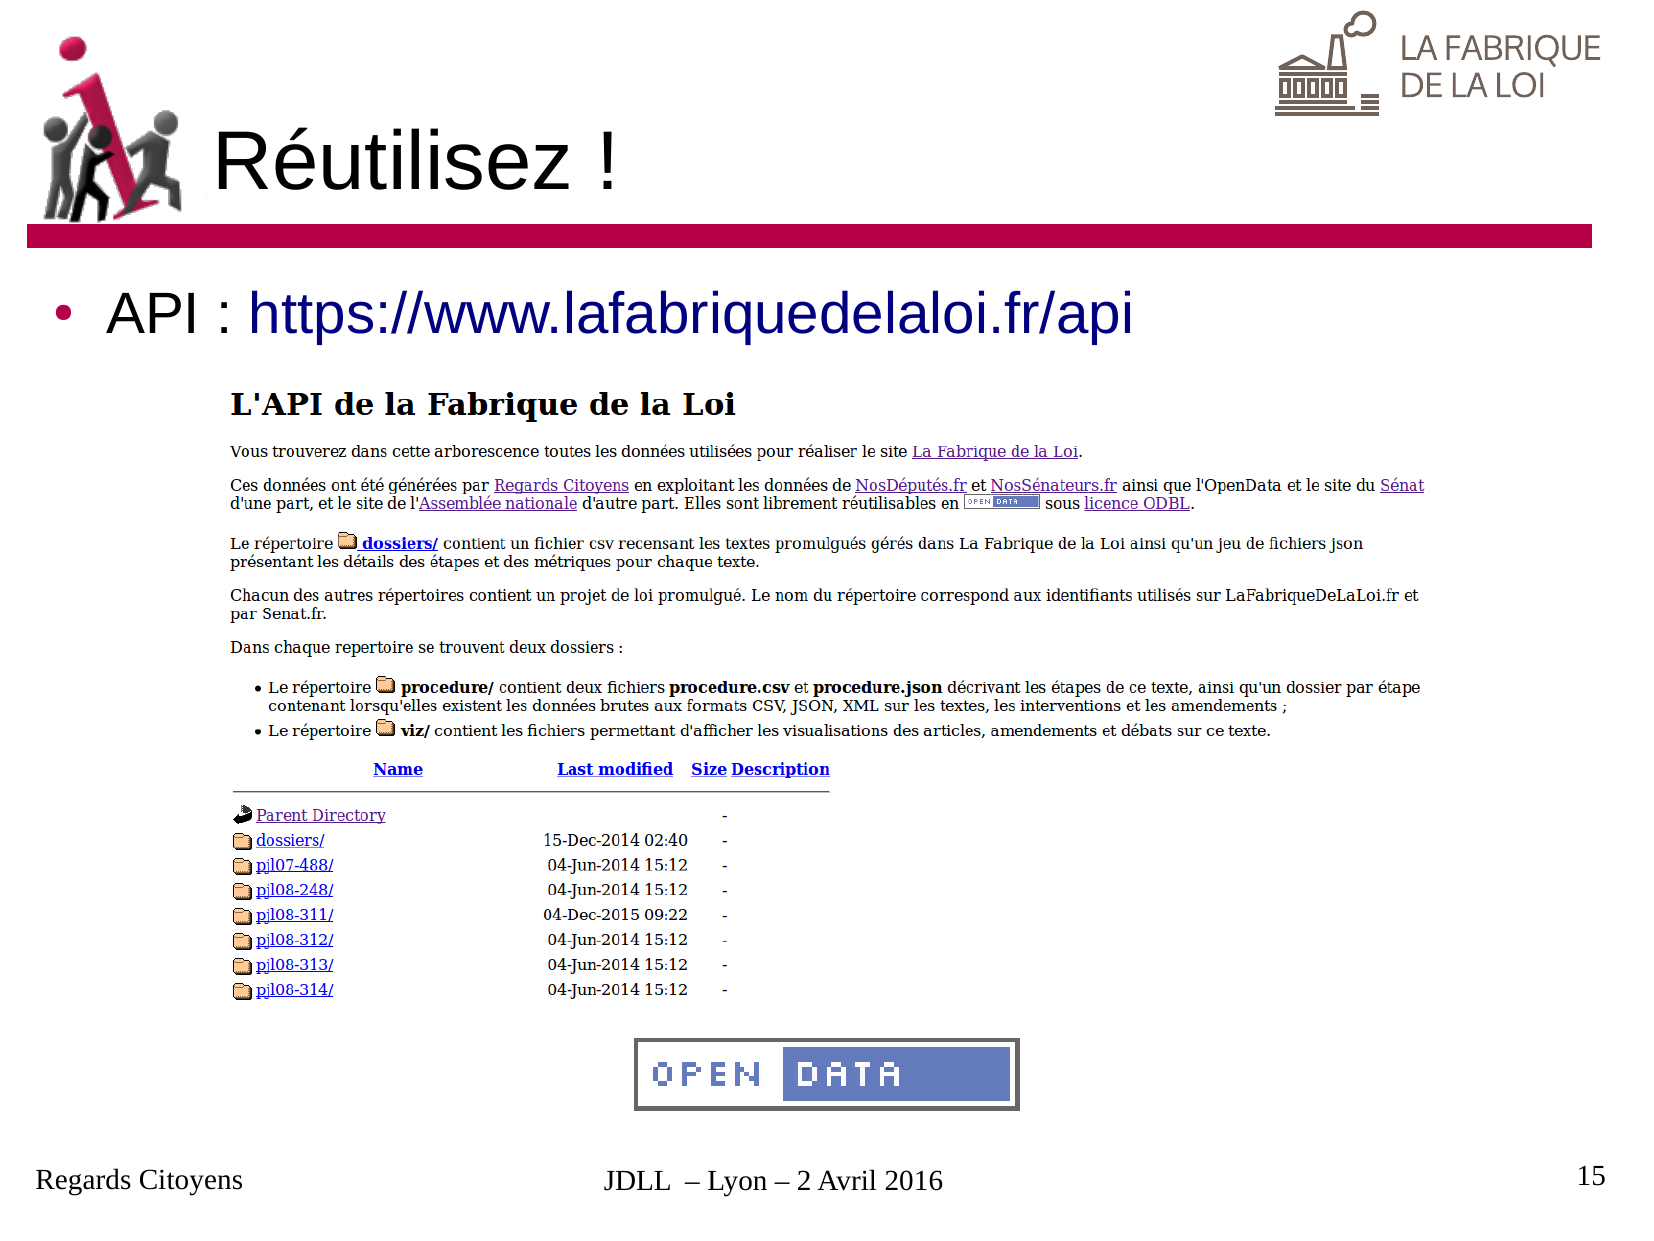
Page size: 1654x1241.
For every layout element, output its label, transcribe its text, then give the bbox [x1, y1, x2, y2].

picture [634, 1038, 1020, 1111]
title Réutilisez ! [212, 64, 1625, 258]
picture [222, 380, 1432, 1007]
list API : https://www.lafabriquedelaloi.fr/api [35, 281, 1594, 1199]
picture [27, 31, 208, 224]
picture [1264, 5, 1654, 127]
